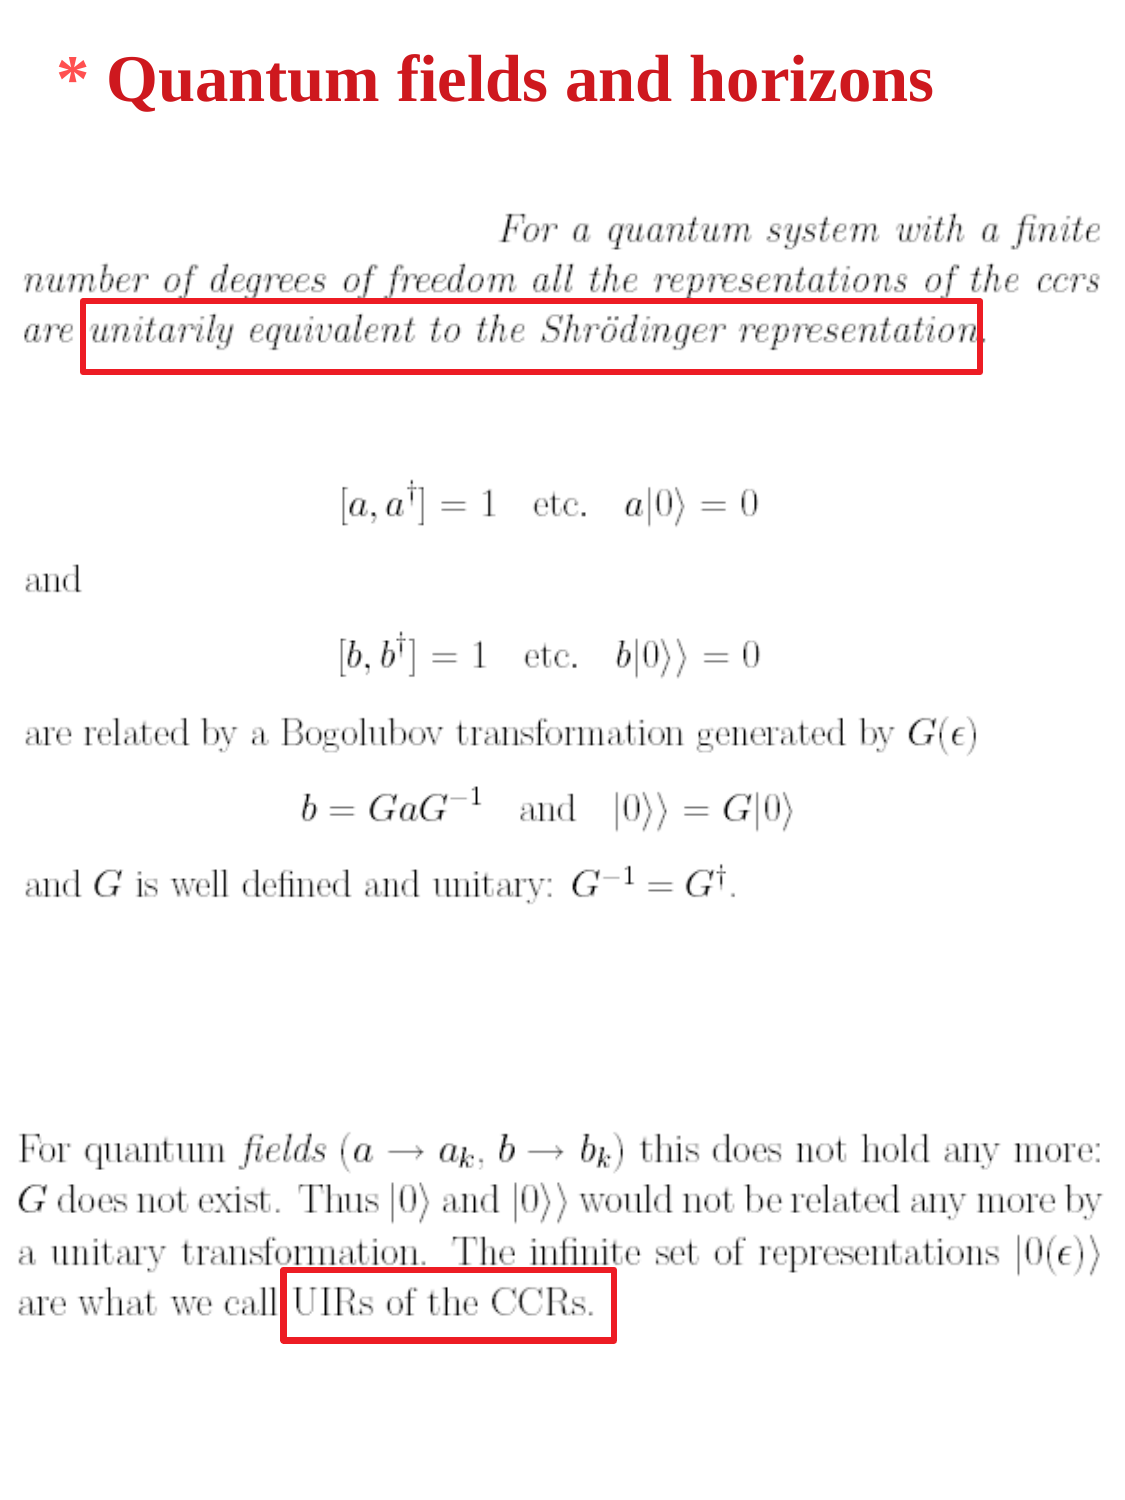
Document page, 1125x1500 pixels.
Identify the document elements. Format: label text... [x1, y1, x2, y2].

picture [12, 475, 1075, 908]
picture [12, 201, 1113, 367]
picture [86, 304, 977, 367]
picture [12, 1127, 1113, 1327]
title * Quantum fields and horizons [5, 5, 1111, 144]
text_box [11, 141, 1113, 260]
picture [287, 1273, 611, 1327]
